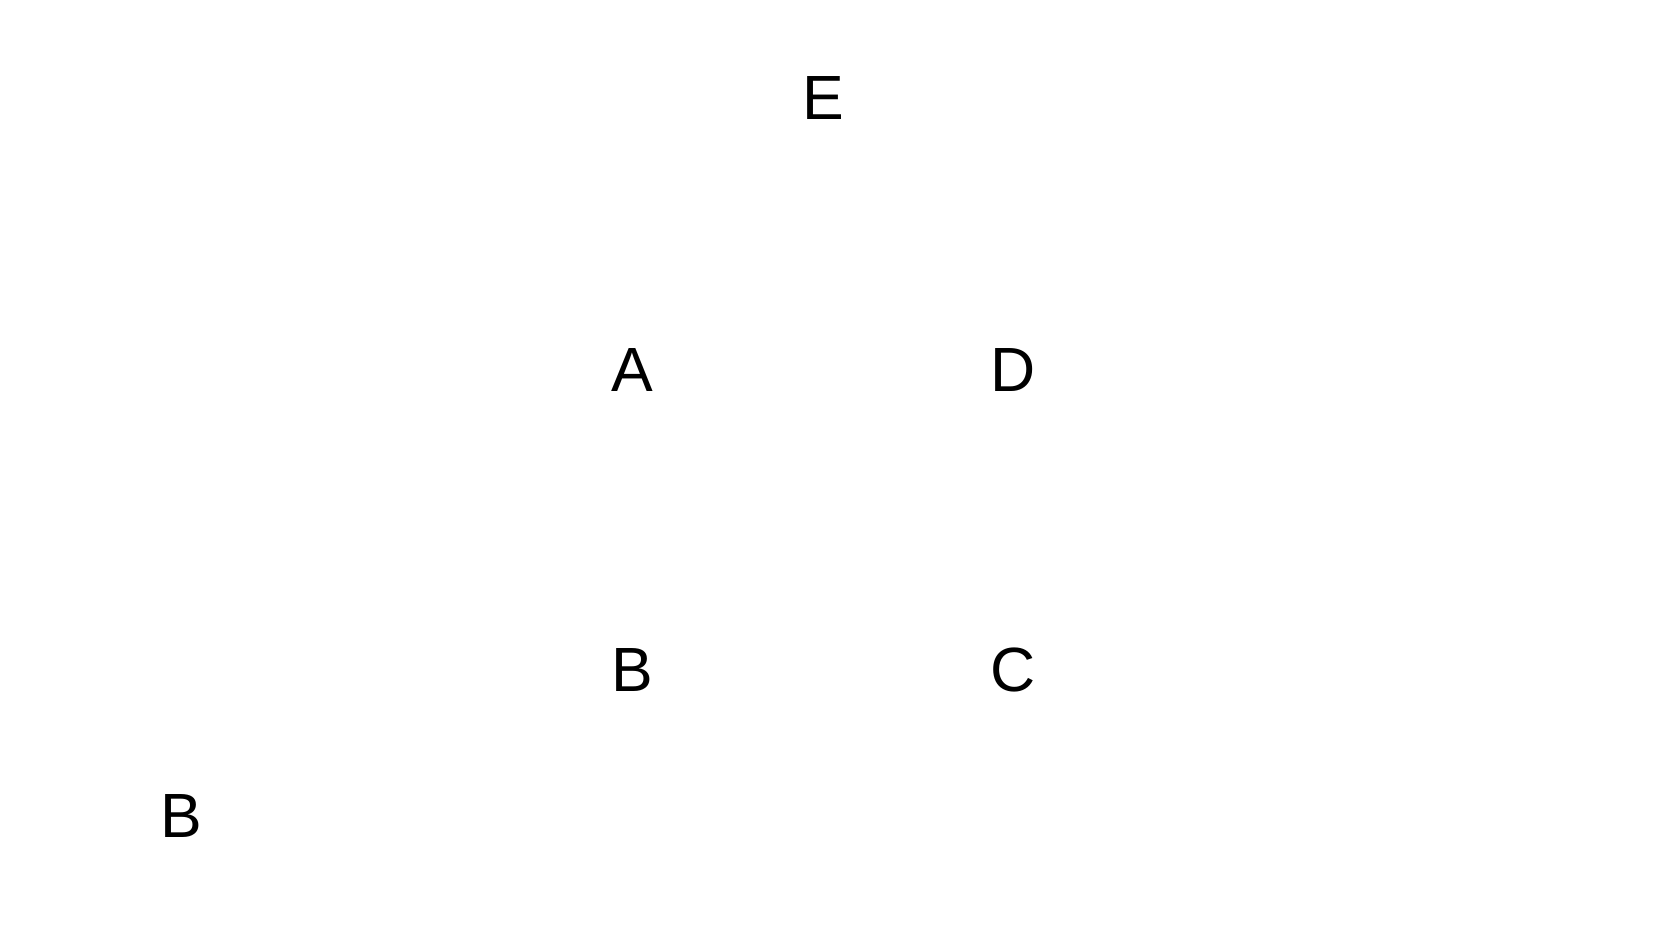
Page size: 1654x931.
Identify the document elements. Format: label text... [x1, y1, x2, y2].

text_box C [975, 627, 1051, 713]
text_box D [975, 327, 1051, 413]
text_box A [596, 327, 668, 413]
text_box B [145, 773, 1544, 859]
text_box B [596, 627, 668, 713]
text_box E [787, 55, 860, 141]
